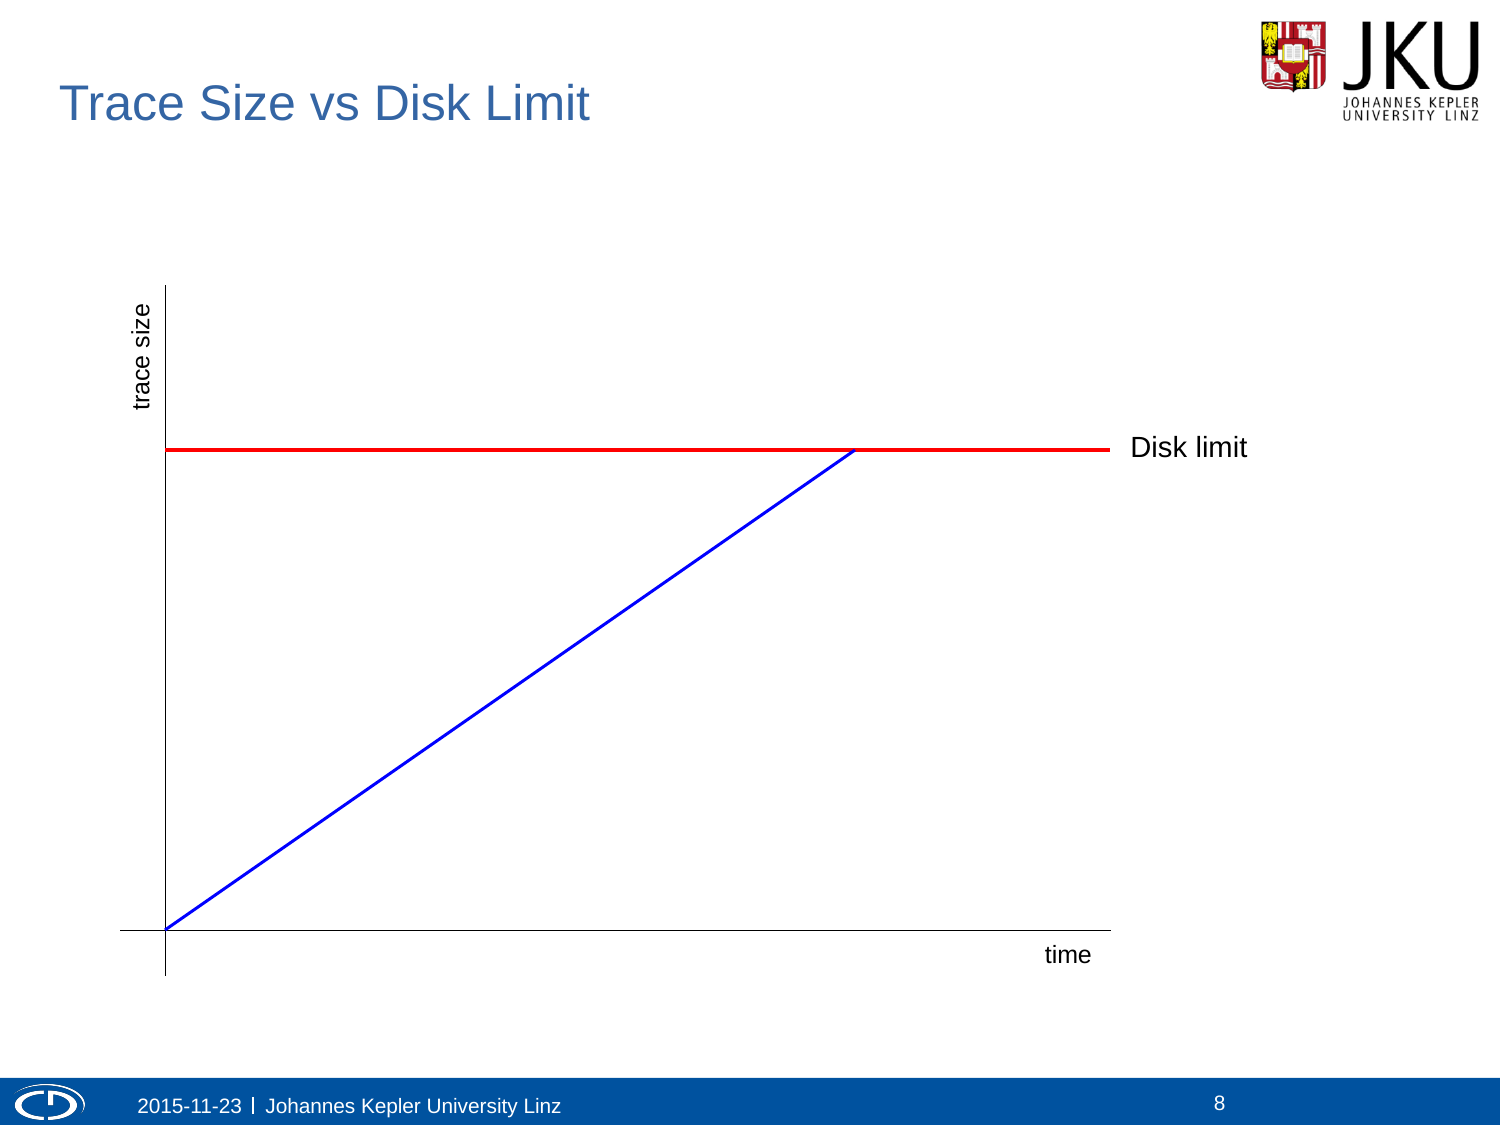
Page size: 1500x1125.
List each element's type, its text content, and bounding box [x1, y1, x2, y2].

text_box time [1030, 933, 1107, 977]
text_box trace size [119, 288, 163, 426]
title Trace Size vs Disk Limit [58, 58, 1004, 148]
picture [1249, 7, 1495, 129]
picture [11, 1077, 88, 1125]
text_box Disk limit [1115, 423, 1263, 471]
